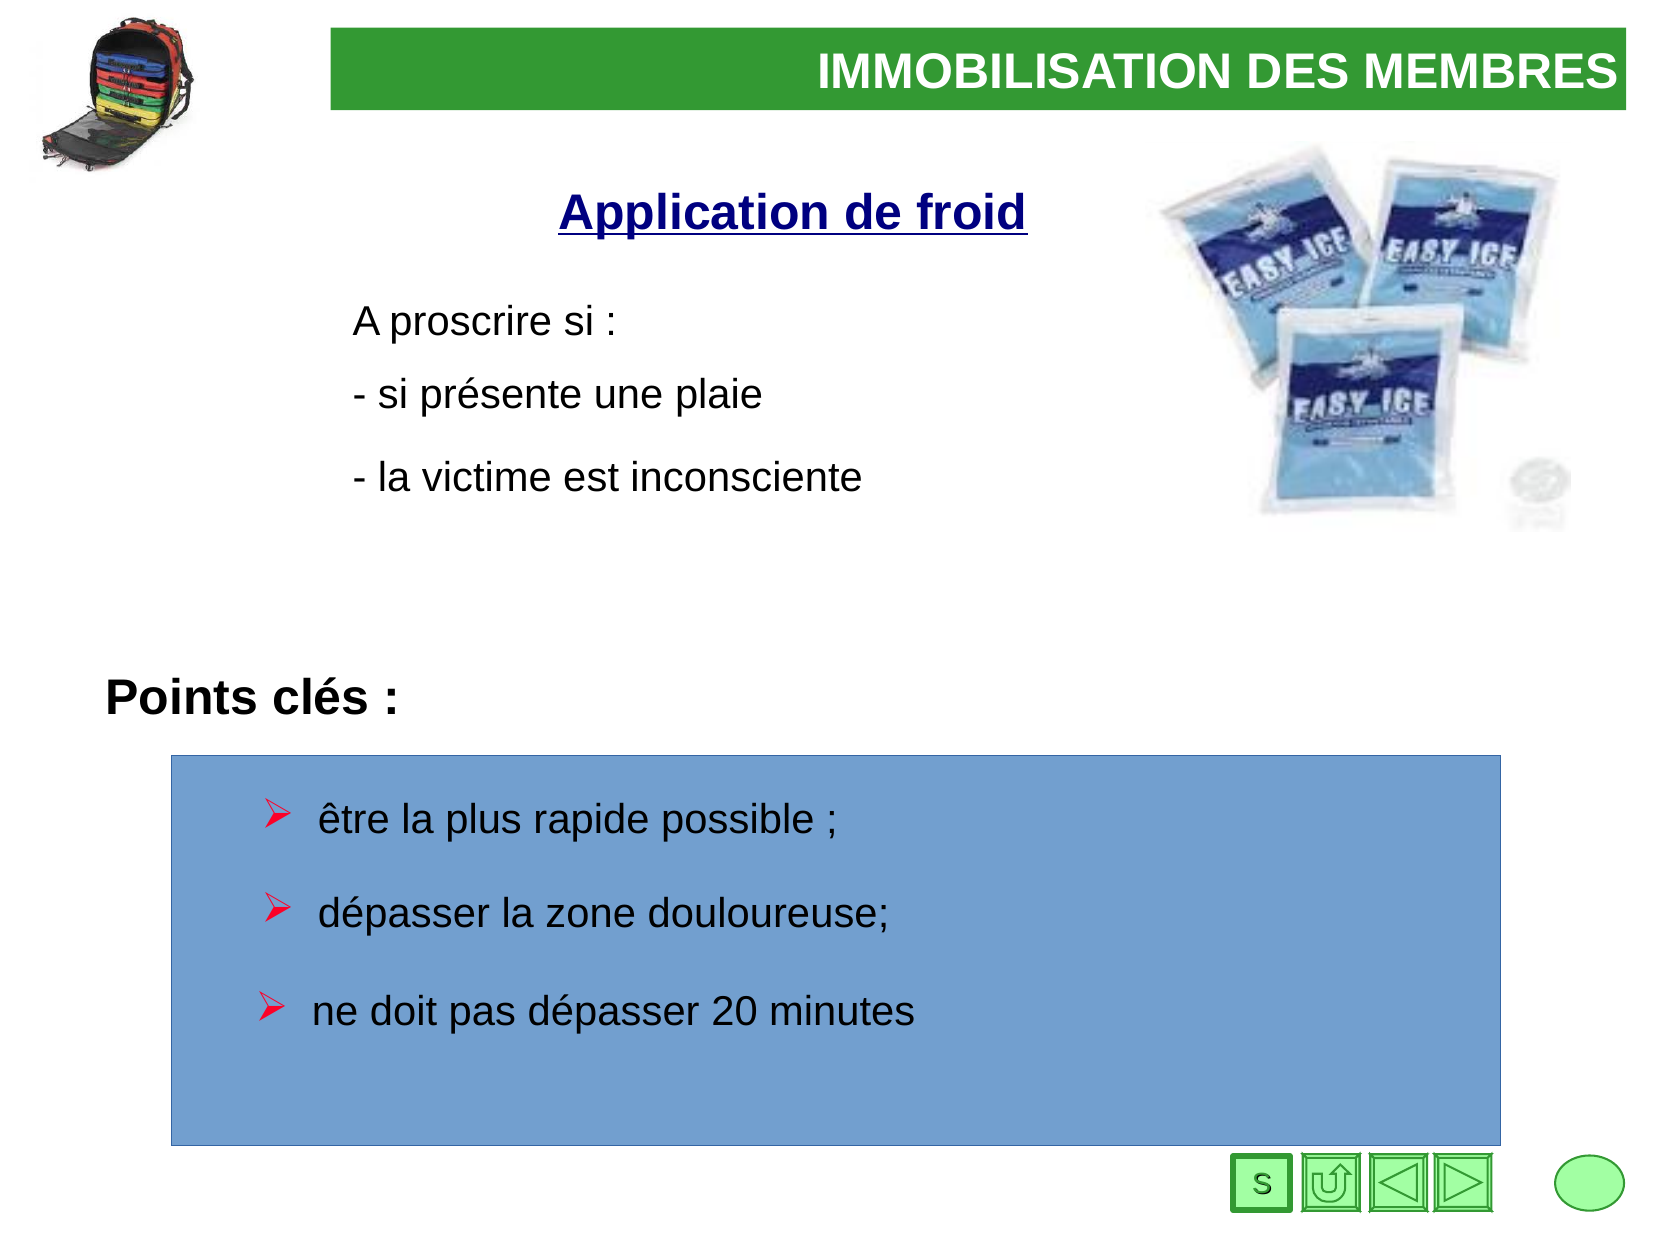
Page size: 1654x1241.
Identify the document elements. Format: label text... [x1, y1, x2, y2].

text_box Points clés : [90, 661, 1022, 733]
text_box ne doit pas dépasser 20 minutes [240, 980, 1442, 1043]
title IMMOBILISATION DES MEMBRES [332, 35, 1619, 107]
text_box dépasser la zone douloureuse; [246, 882, 1447, 945]
text_box - la victime est inconsciente [304, 445, 1229, 508]
text_box être la plus rapide possible ; [246, 787, 1447, 850]
text_box Application de froid [543, 177, 1146, 285]
text_box [1555, 1155, 1625, 1211]
picture [1145, 141, 1571, 532]
picture [29, 5, 201, 183]
text_box [171, 755, 1501, 1146]
text_box A proscrire si : - si présente une plaie [304, 290, 1229, 425]
